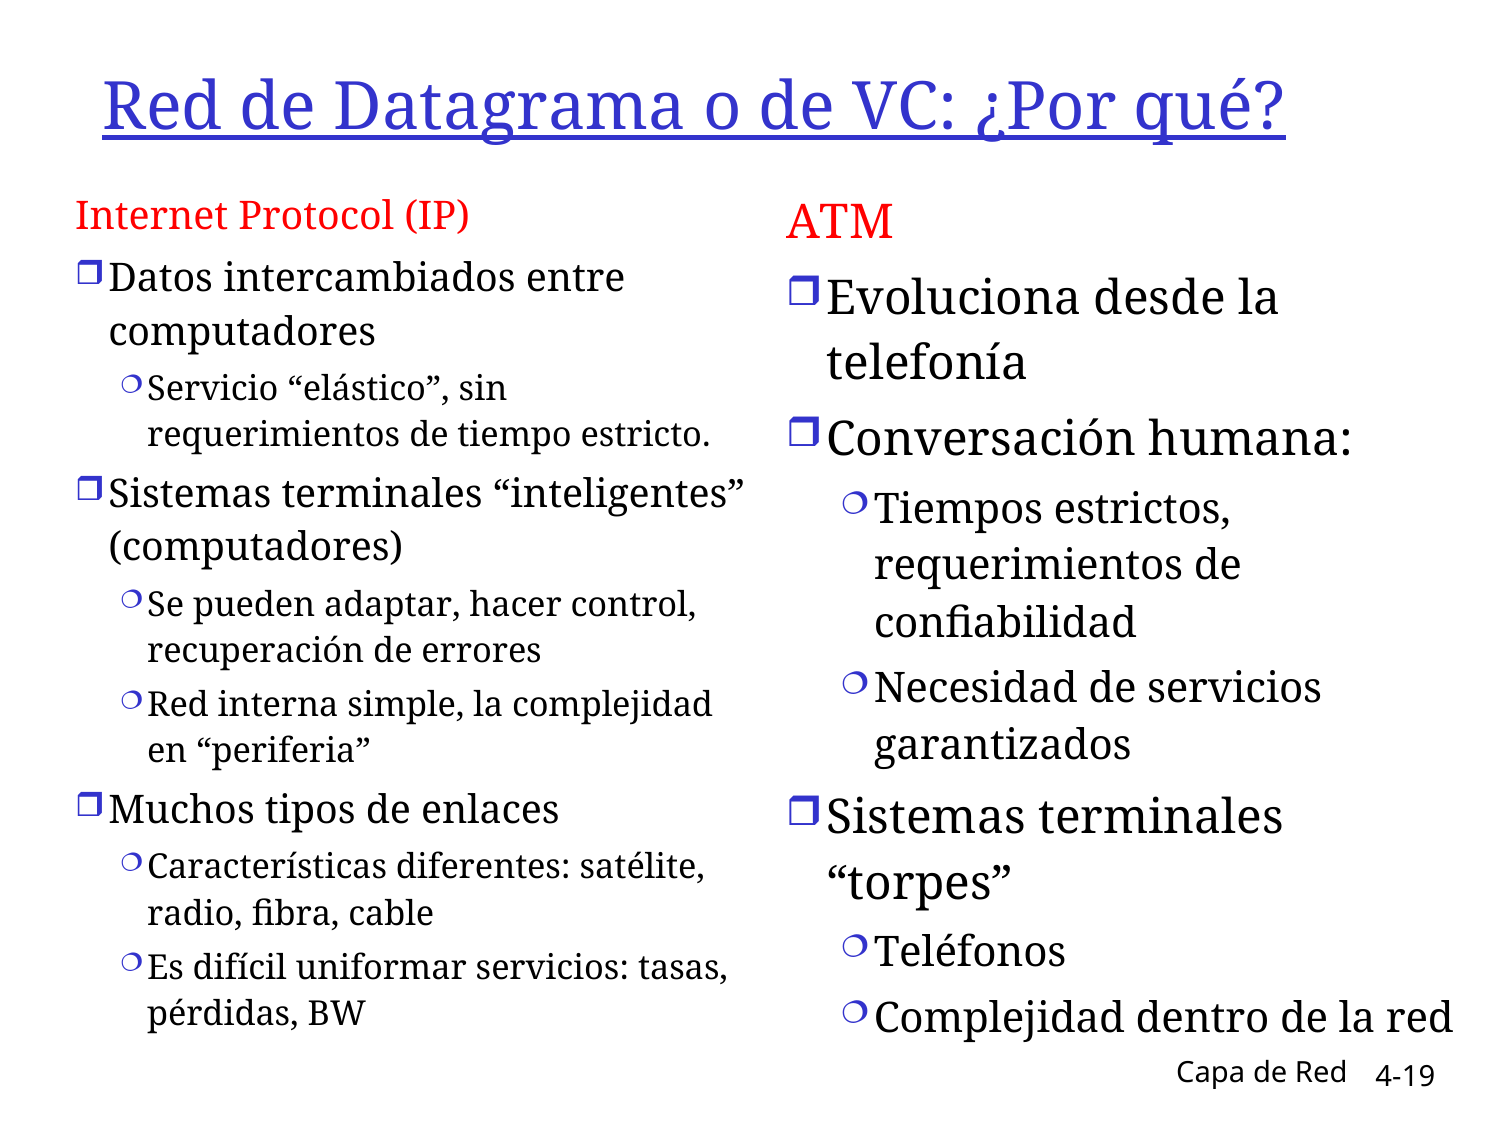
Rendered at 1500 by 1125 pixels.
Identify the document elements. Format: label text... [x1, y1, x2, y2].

list ATM Evoluciona desde la telefonía Conversación humana: Tiempos estrictos, requerimientos de confiabilidad Necesidad de servicios garantizados Sistemas terminales “torpes” Teléfonos Complejidad dentro de la red [786, 187, 1463, 1051]
title Red de Datagrama o de VC: ¿Por qué? [87, 15, 1426, 196]
list Internet Protocol (IP) Datos intercambiados entre computadores Servicio “elástico”, sin requerimientos de tiempo estricto. Sistemas terminales “inteligentes” (computadores) Se pueden adaptar, hacer control, recuperación de errores Red interna simple, la complejidad en “periferia” Muchos tipos de enlaces Características diferentes: satélite, radio, fibra, cable Es difícil uniformar servicios: tasas, pérdidas, BW [75, 187, 753, 1051]
